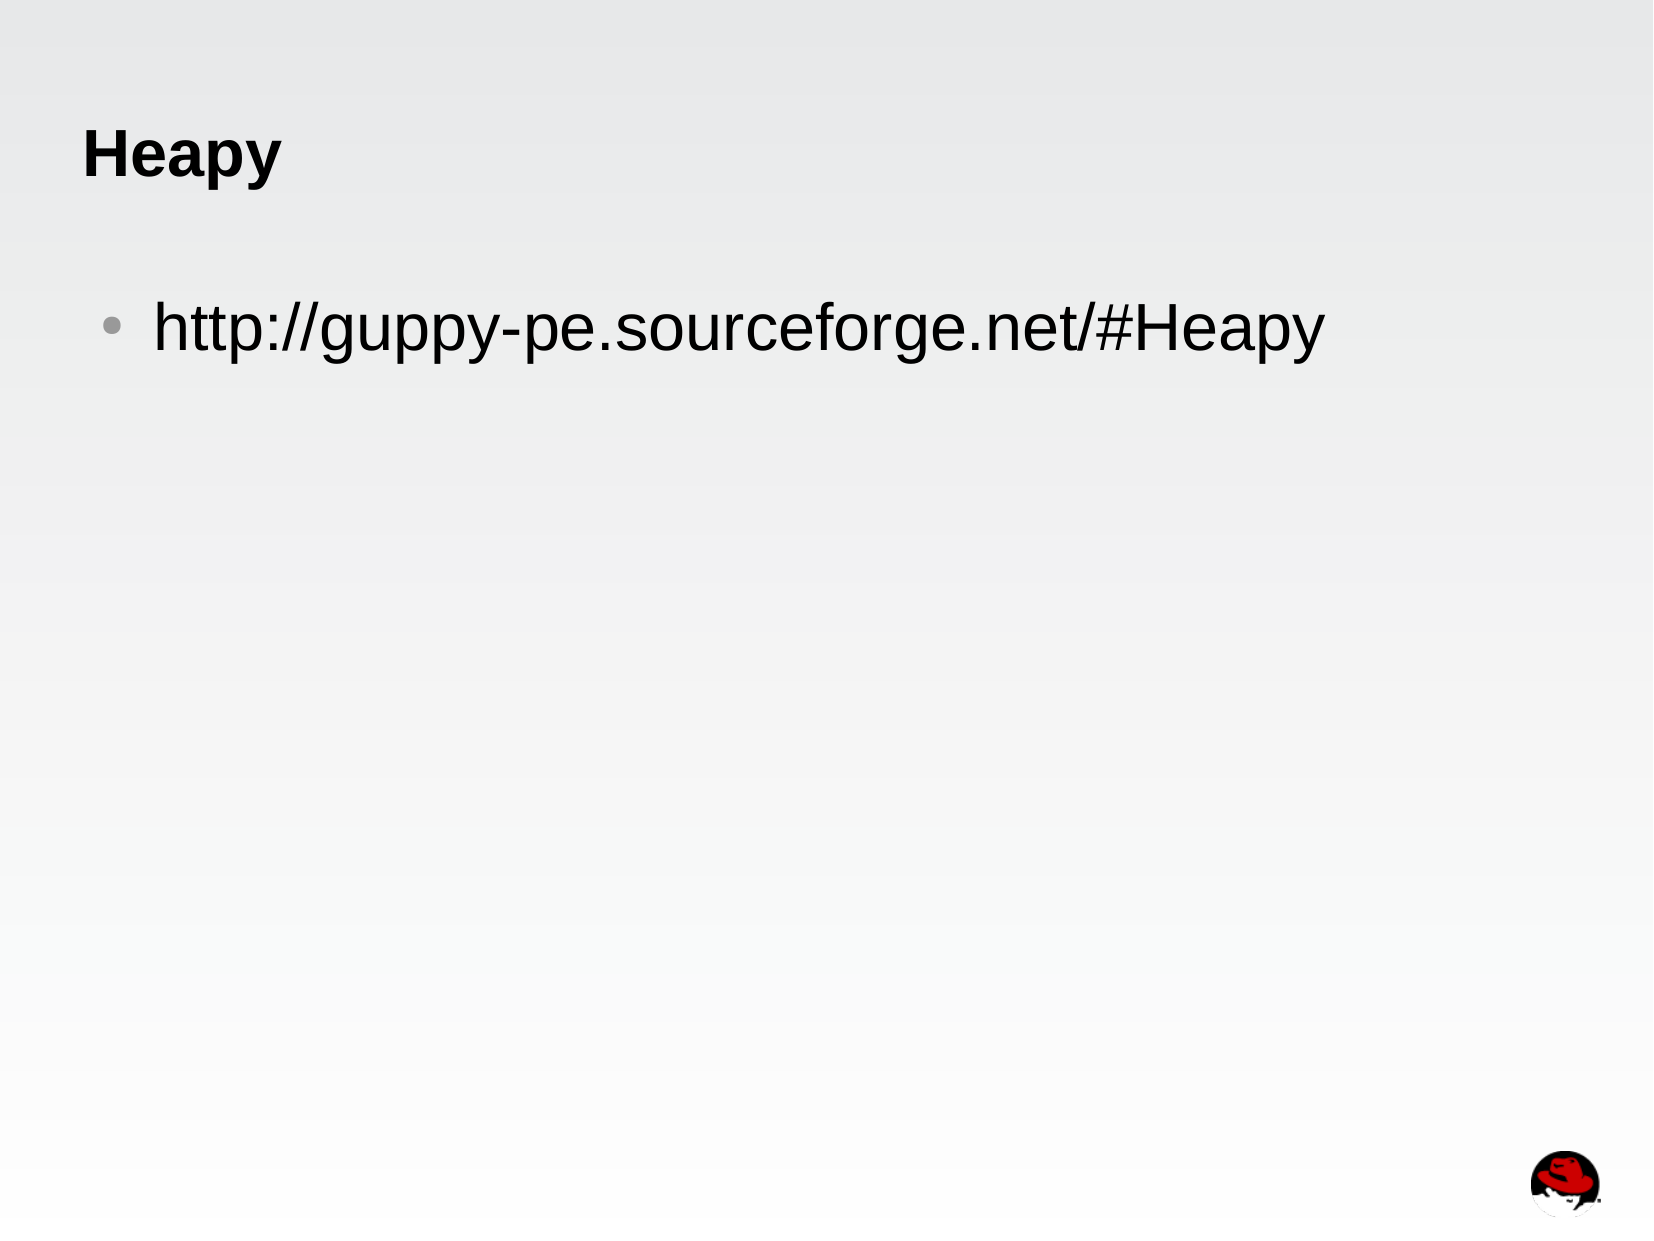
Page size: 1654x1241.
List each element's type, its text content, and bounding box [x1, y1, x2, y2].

picture [0, 0, 1654, 1241]
list http://guppy-pe.sourceforge.net/#Heapy [82, 290, 1571, 1095]
title Heapy [82, 56, 1571, 250]
